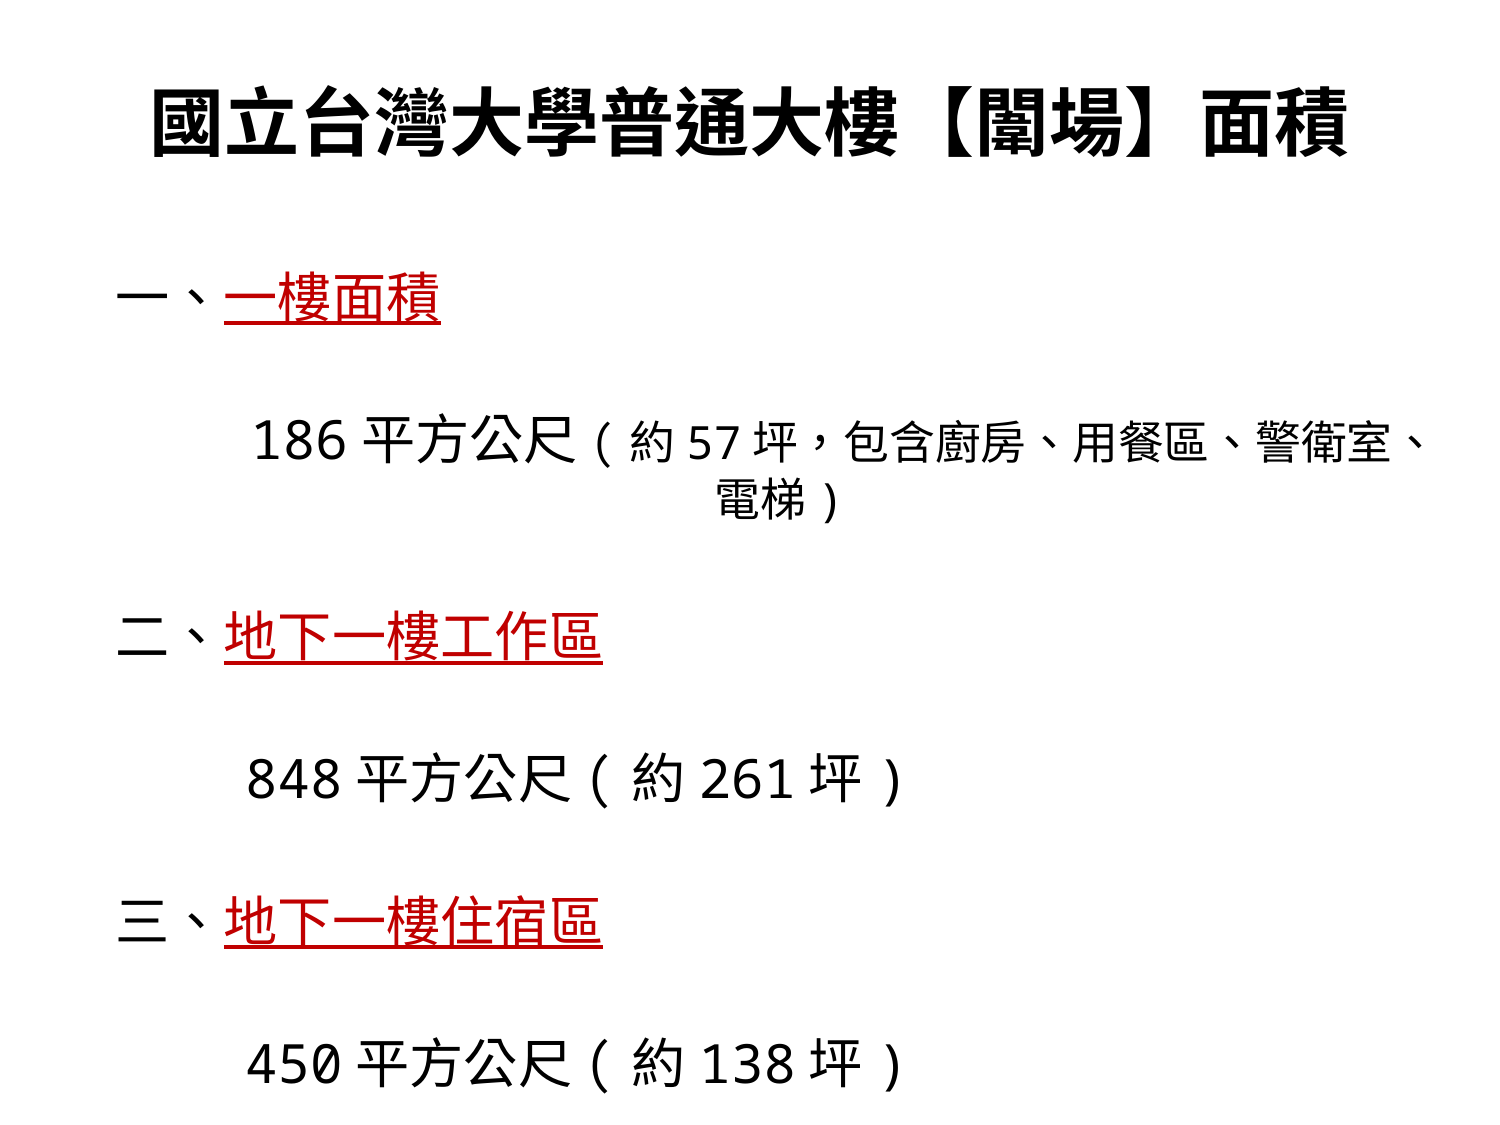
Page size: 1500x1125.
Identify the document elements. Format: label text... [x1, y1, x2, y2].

title 國立台灣大學普通大樓【闈場】面積 [112, 0, 1388, 242]
subtitle 一、一樓面積 186平方公尺(約57坪，包含廚房、用餐區、警衛室、電梯) 二、地下一樓工作區 848平方公尺(約261坪) 三、地下一樓住宿區 450平方公尺(約138坪) [100, 255, 1459, 1083]
